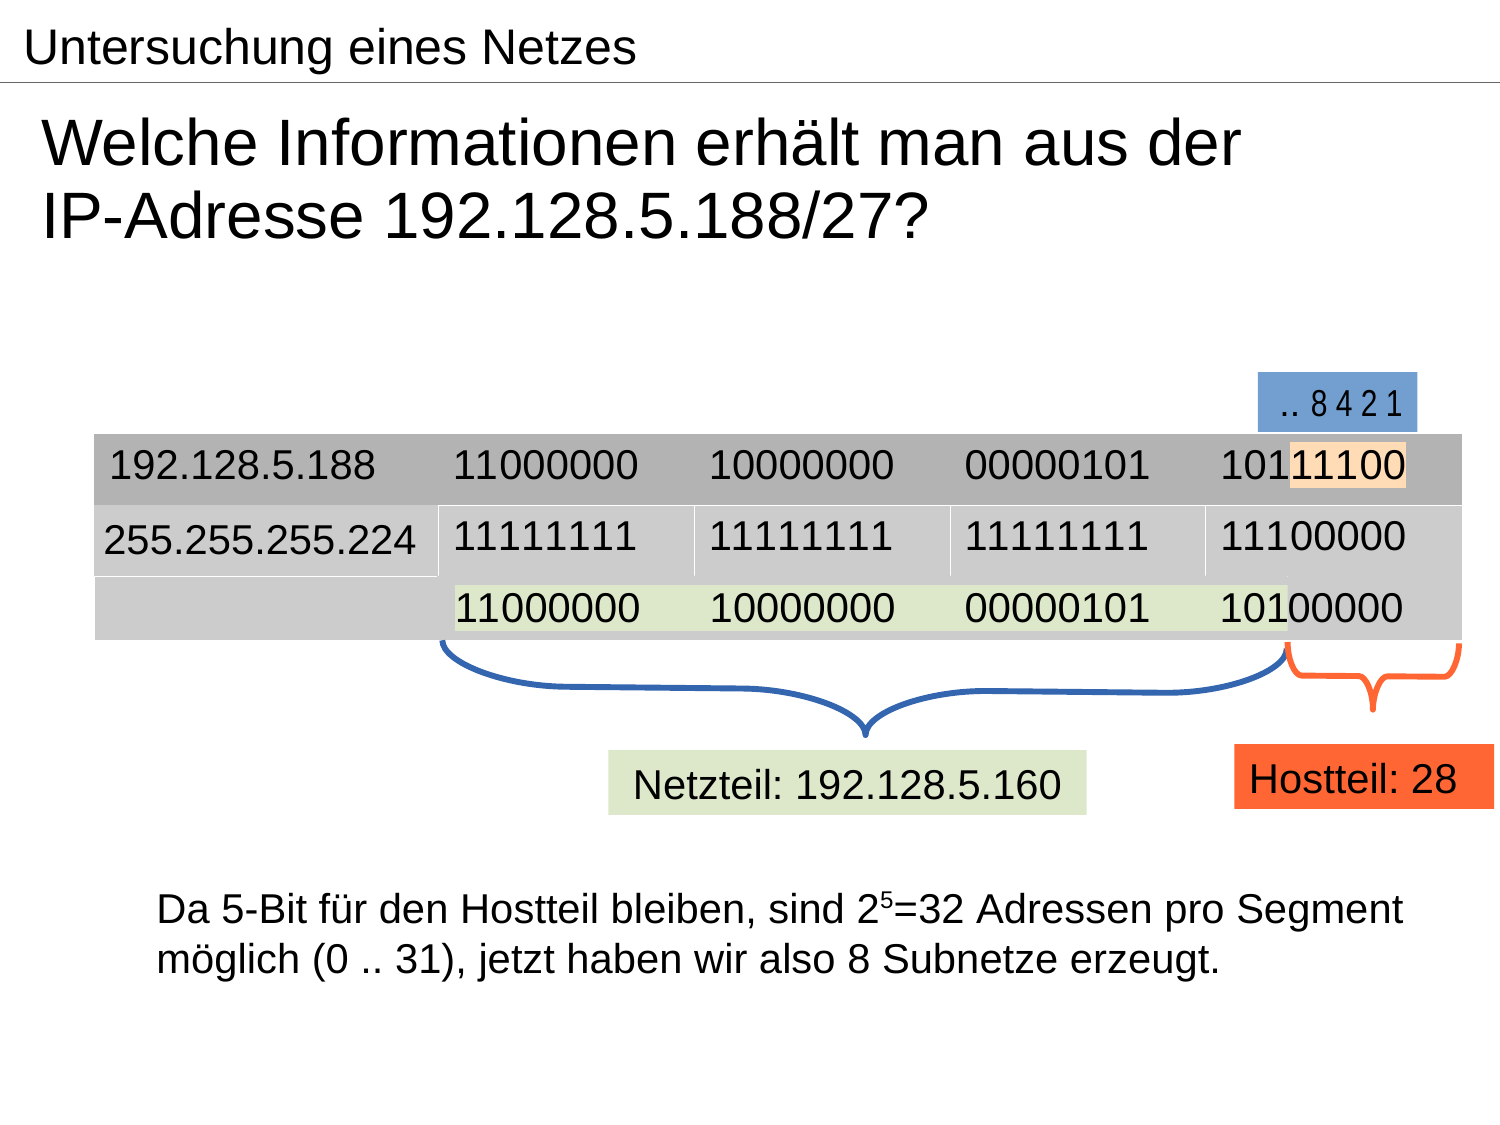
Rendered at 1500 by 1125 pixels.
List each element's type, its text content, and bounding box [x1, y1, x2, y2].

table_header 00000101 [950, 434, 1206, 505]
text_box 00000 [1287, 575, 1462, 640]
table_cell 11100000 [1206, 506, 1462, 575]
title Untersuchung eines Netzes [23, 11, 1426, 83]
table_header 11000000 [438, 434, 694, 505]
table_cell [95, 577, 437, 640]
text_box Netzteil: 192.128.5.160 [608, 750, 1087, 815]
table_header 10000000 [694, 434, 950, 505]
text_box .. 8 4 2 1 [1257, 372, 1418, 432]
table_header 192.128.5.188 [94, 434, 438, 505]
table_cell 11111111 [695, 506, 950, 575]
text_box 11000000 10000000 00000101 101 [437, 575, 1287, 640]
table_cell 11111111 [951, 506, 1205, 575]
table_cell [94, 505, 438, 576]
text_box Da 5-Bit für den Hostteil bleiben, sind 25=32 Adressen pro Segment möglich (0 .. 31), jetzt haben wir also 8 Subnetze erzeugt. [141, 874, 1441, 989]
text_box 255.255.255.224 [94, 507, 432, 573]
list Welche Informationen erhält man aus der IP-Adresse 192.128.5.188/27? [40, 106, 1406, 287]
table_cell 11111111 [439, 506, 694, 575]
table_header 10111100 [1206, 434, 1462, 505]
text_box Hostteil: 28 [1234, 744, 1495, 809]
